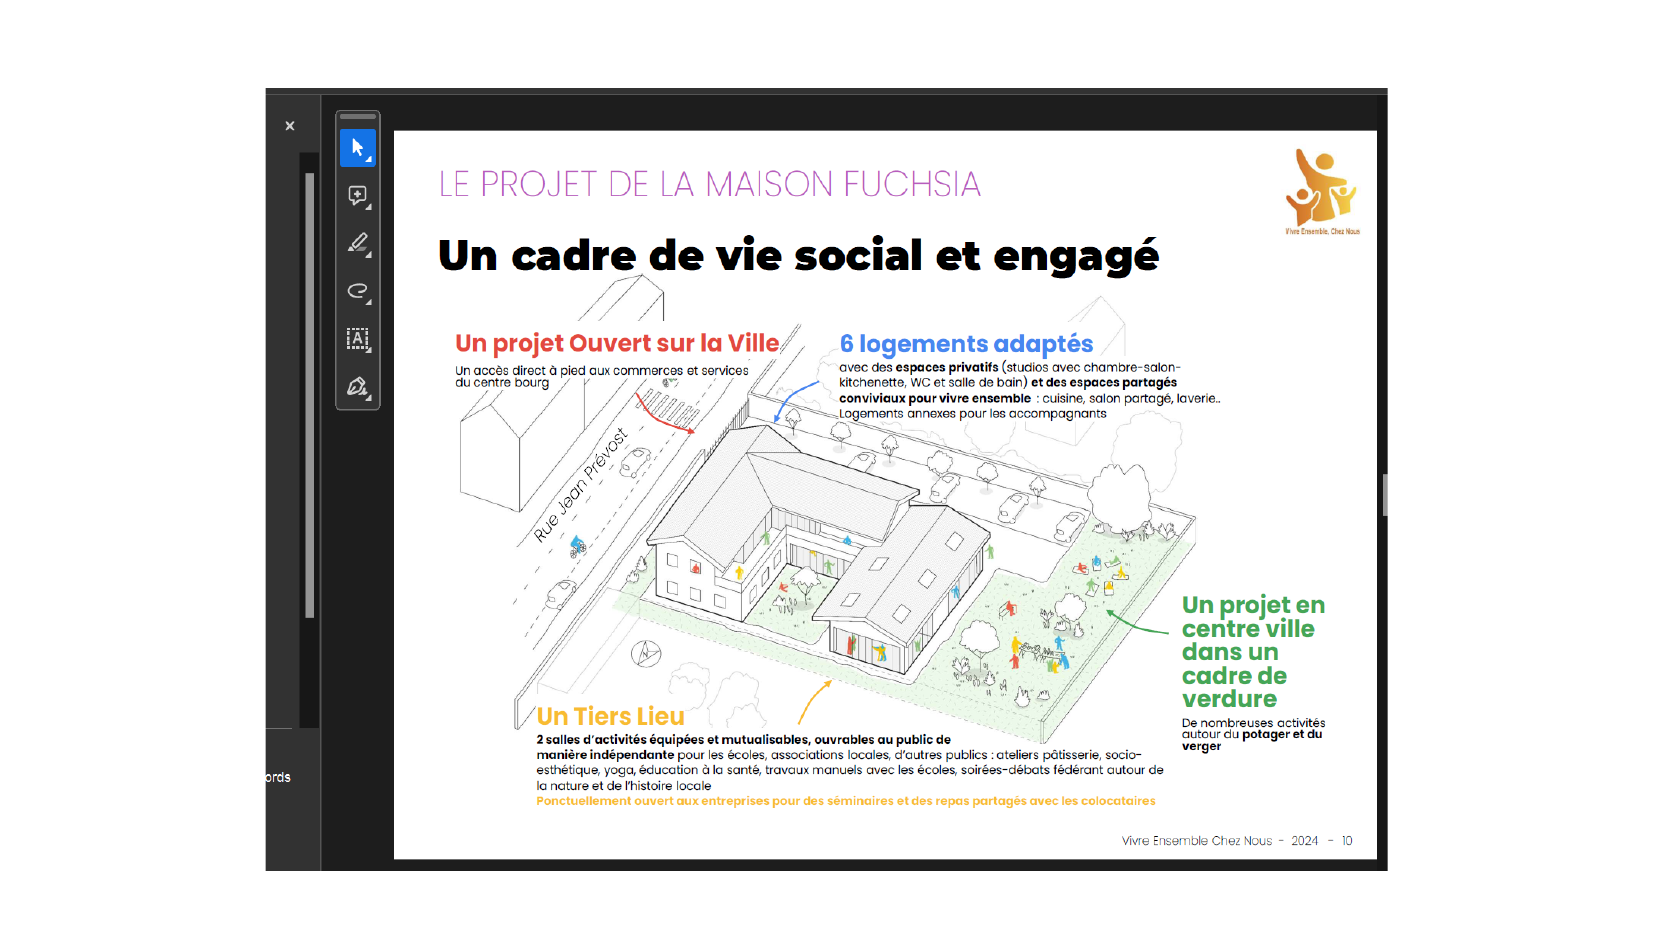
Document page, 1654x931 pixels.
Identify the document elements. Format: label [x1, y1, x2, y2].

picture [265, 88, 1388, 871]
